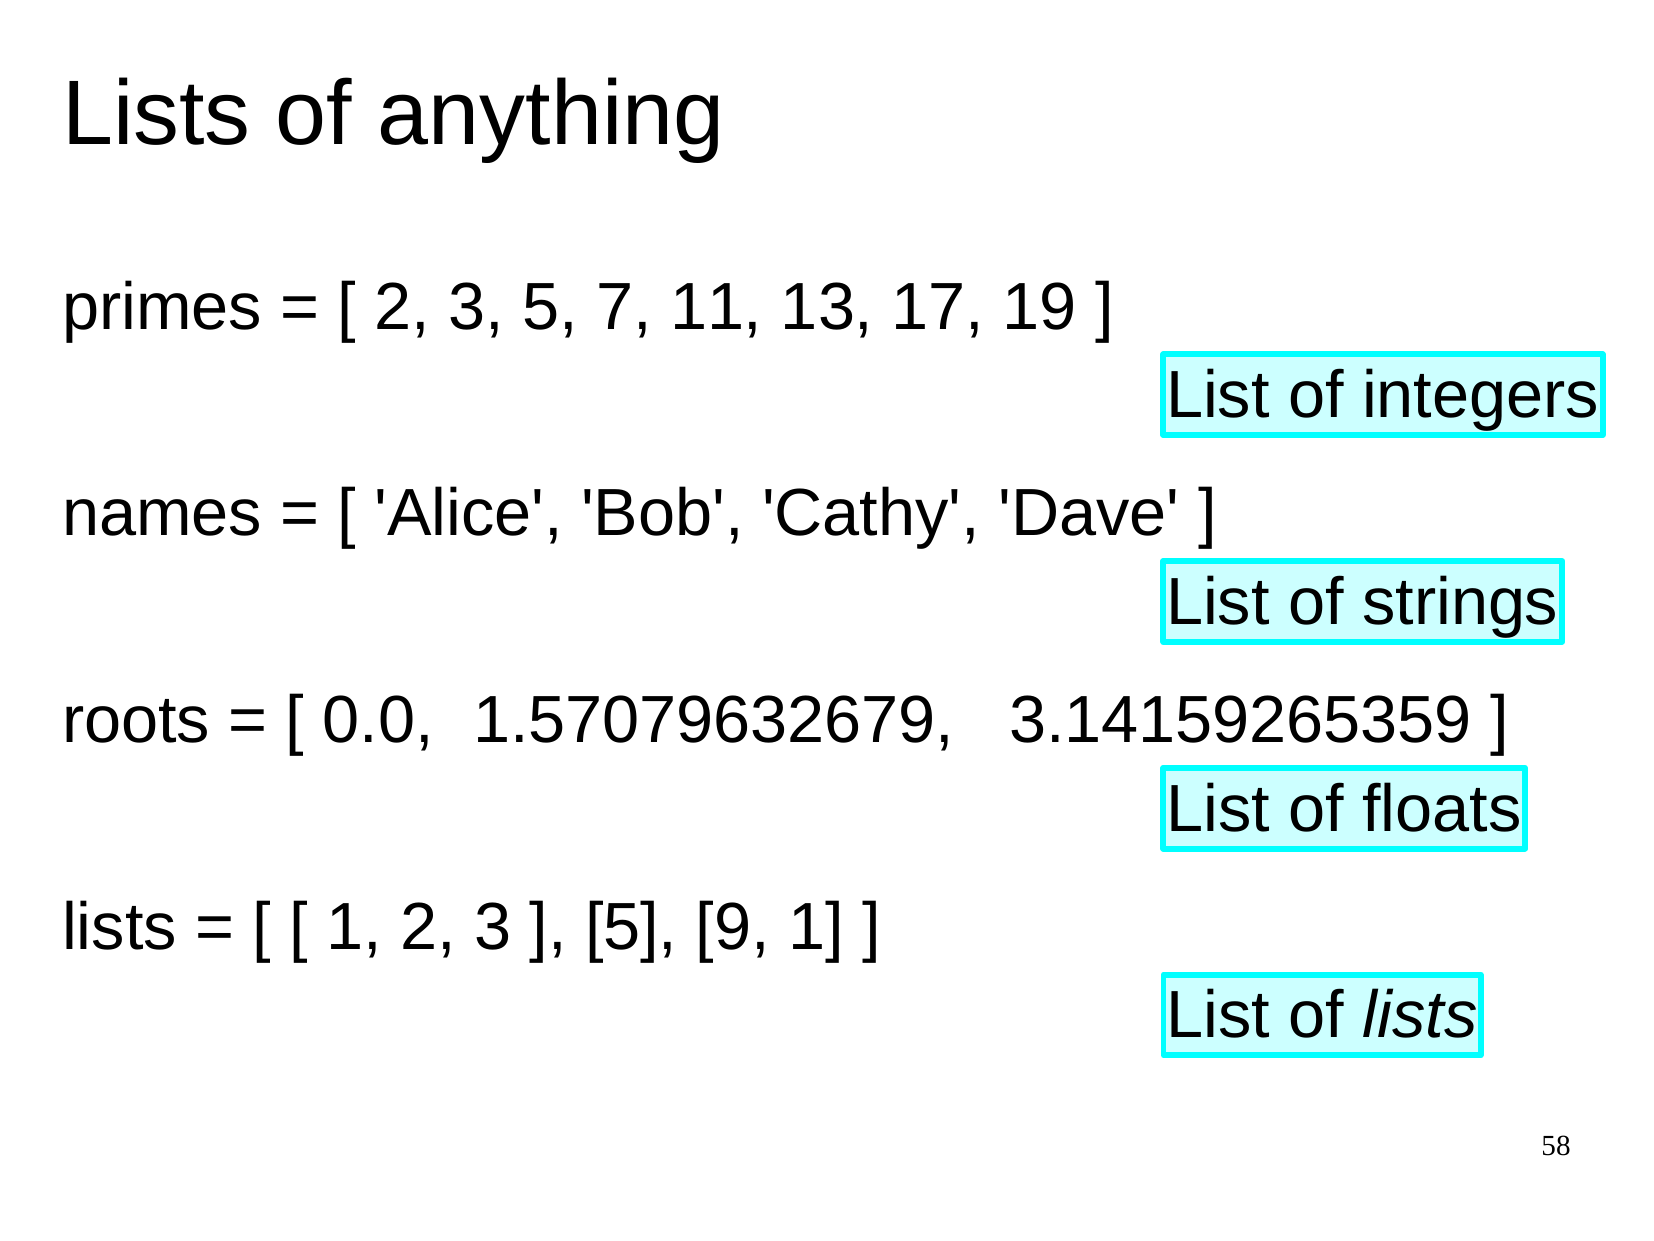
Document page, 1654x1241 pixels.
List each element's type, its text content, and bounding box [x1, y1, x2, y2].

text_box List of floats [1163, 767, 1525, 849]
text_box List of integers [1163, 354, 1603, 436]
text_box Lists of anything [59, 59, 729, 168]
text_box List of lists [1163, 974, 1481, 1056]
text_box lists = [ [ 1, 2, 3 ], [5], [9, 1] ] [59, 885, 886, 967]
text_box names = [ 'Alice', 'Bob', 'Cathy', 'Dave' ] [59, 472, 1222, 554]
text_box List of strings [1163, 561, 1563, 642]
text_box roots = [ 0.0, 1.57079632679, 3.14159265359 ] [59, 679, 1512, 760]
text_box primes = [ 2, 3, 5, 7, 11, 13, 17, 19 ] [59, 265, 1119, 347]
